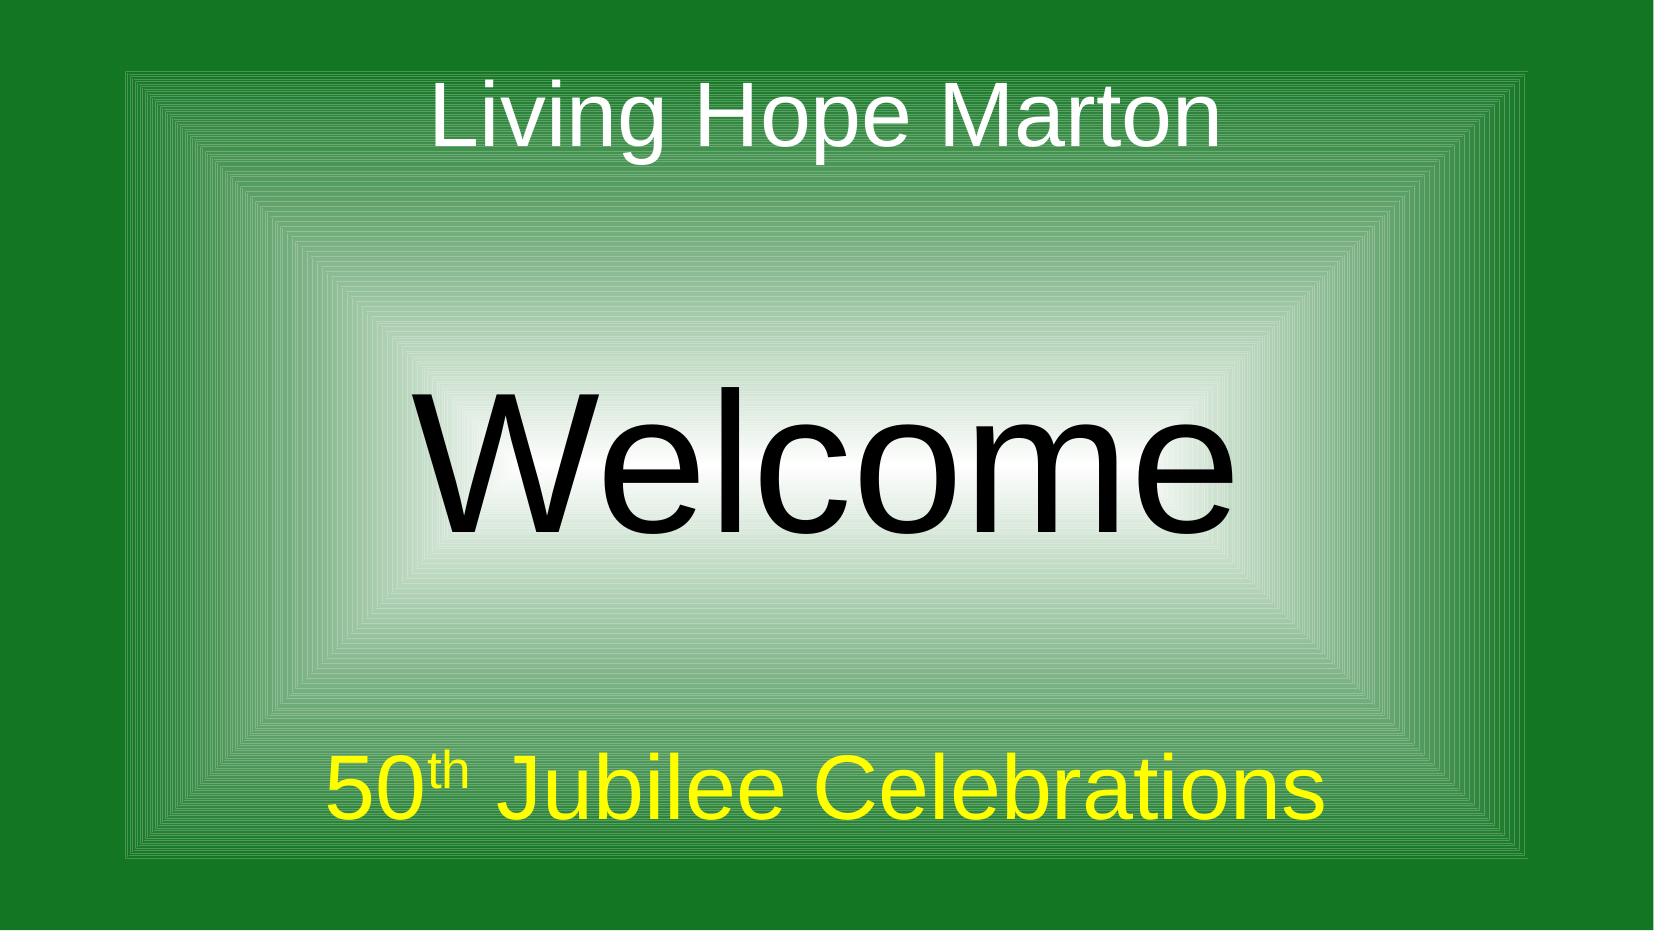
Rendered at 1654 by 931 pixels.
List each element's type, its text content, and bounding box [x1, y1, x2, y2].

title 50th Jubilee Celebrations [82, 710, 1571, 866]
subtitle Welcome [82, 193, 1571, 710]
title Living Hope Marton [82, 37, 1571, 193]
